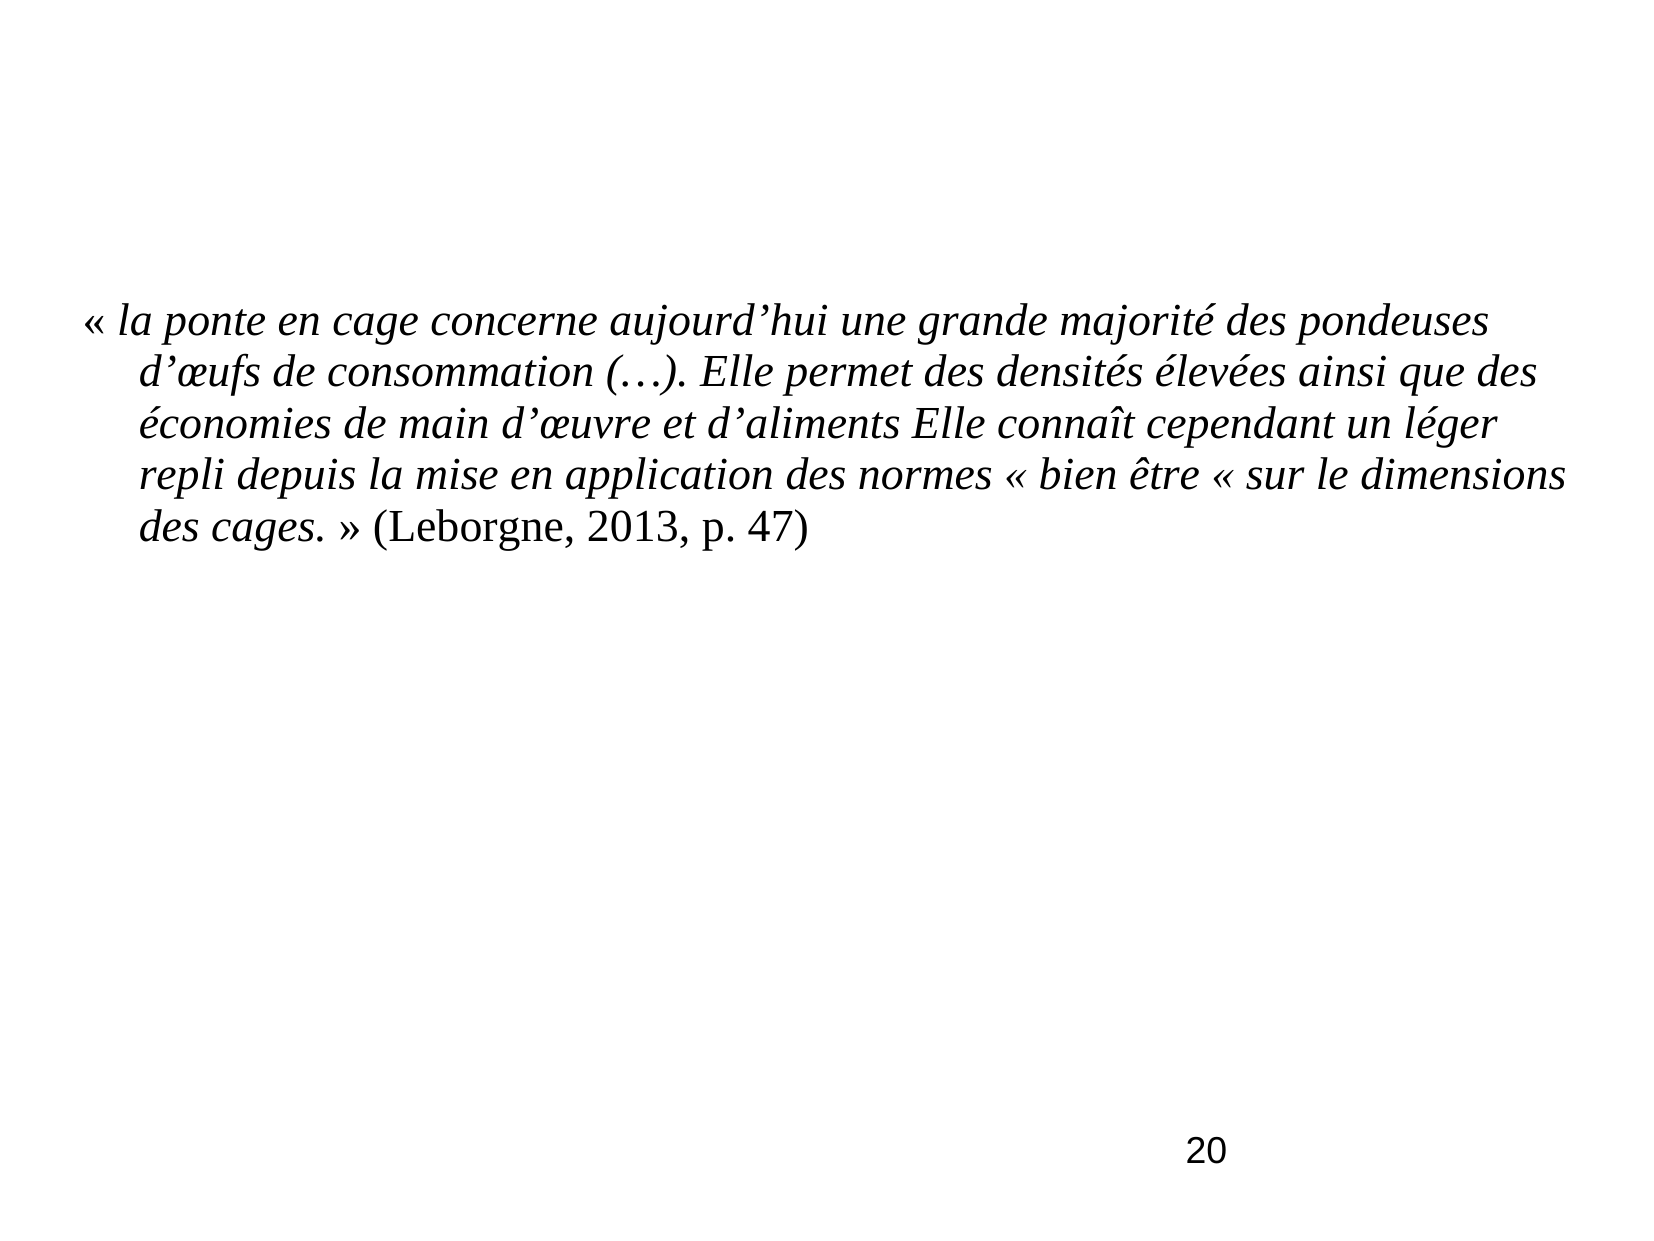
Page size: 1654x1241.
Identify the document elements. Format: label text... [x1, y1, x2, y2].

list « la ponte en cage concerne aujourd’hui une grande majorité des pondeuses d’œufs de consommation (…). Elle permet des densités élevées ainsi que des économies de main d’œuvre et d’aliments Elle connaît cependant un léger repli depuis la mise en application des normes « bien être « sur le dimensions des cages. » (Leborgne, 2013, p. 47) [82, 290, 1569, 1008]
